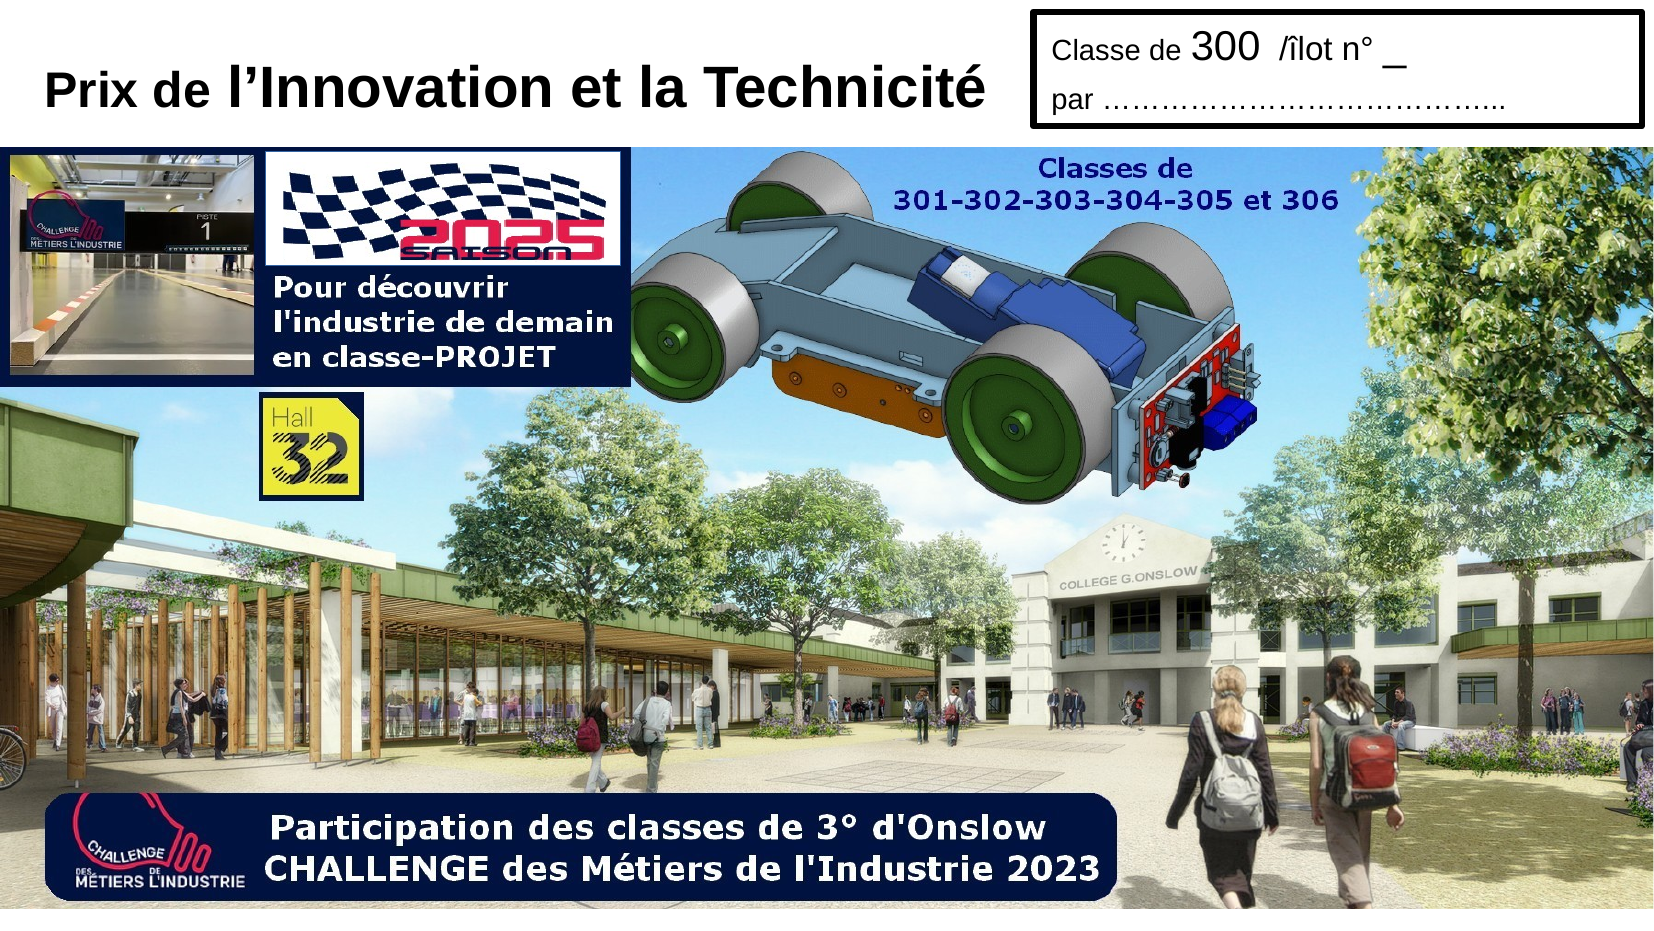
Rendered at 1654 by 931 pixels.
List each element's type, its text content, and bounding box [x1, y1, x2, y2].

text_box Prix de l’Innovation et la Technicité [29, 47, 1093, 136]
text_box Classe de 300 /îlot n° _ par …………………………………... [1033, 11, 1642, 127]
text_box [265, 151, 621, 266]
picture [0, 147, 1654, 909]
